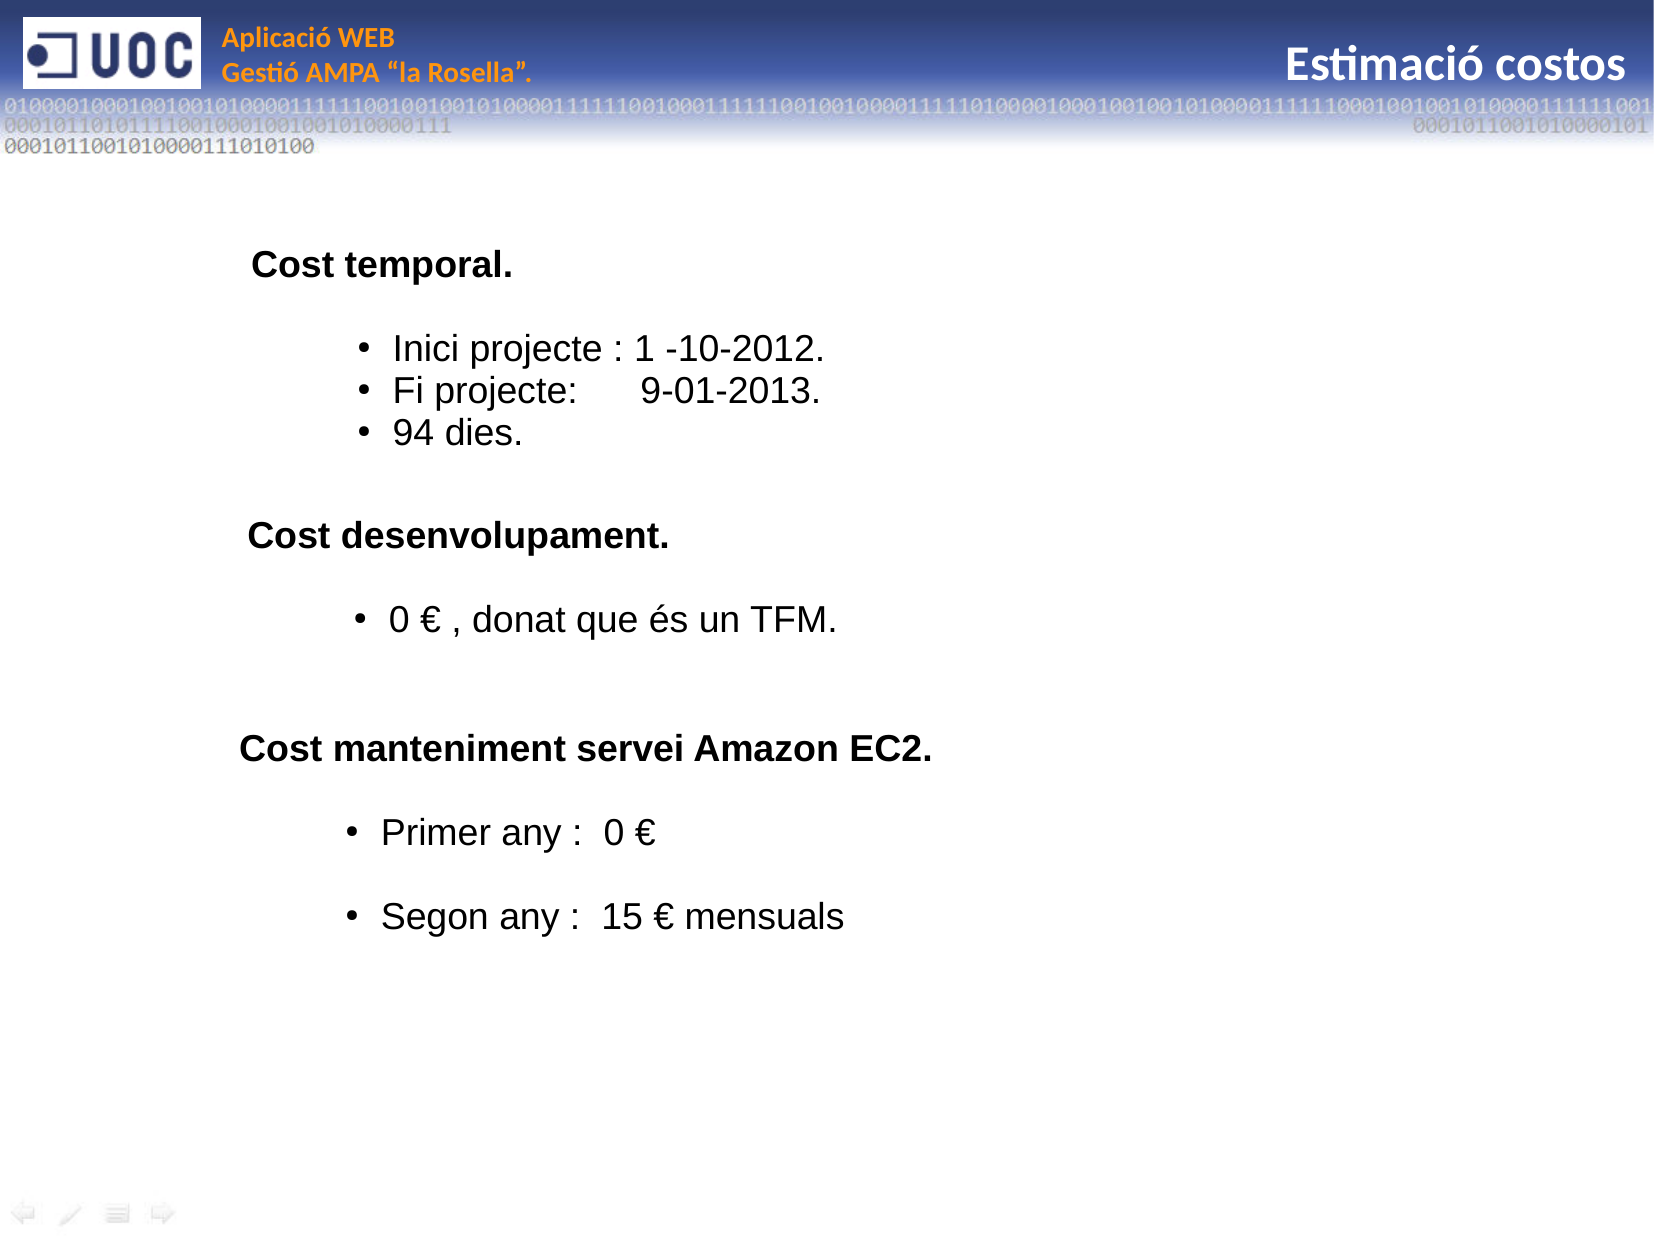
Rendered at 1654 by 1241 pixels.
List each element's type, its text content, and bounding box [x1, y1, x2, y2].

text_box Cost temporal. Inici projecte : 1 -10-2012. Fi projecte: 9-01-2013. 94 dies. [236, 236, 1422, 532]
text_box Cost desenvolupament. 0 € , donat que és un TFM. [232, 507, 1418, 735]
picture [0, 0, 1654, 1241]
text_box Cost manteniment servei Amazon EC2. Primer any : 0 € Segon any : 15 € mensuals [224, 720, 1410, 1016]
text_box Estimació costos [909, 23, 1642, 99]
text_box Aplicació WEB Gestió AMPA “la Rosella”. [206, 12, 709, 95]
